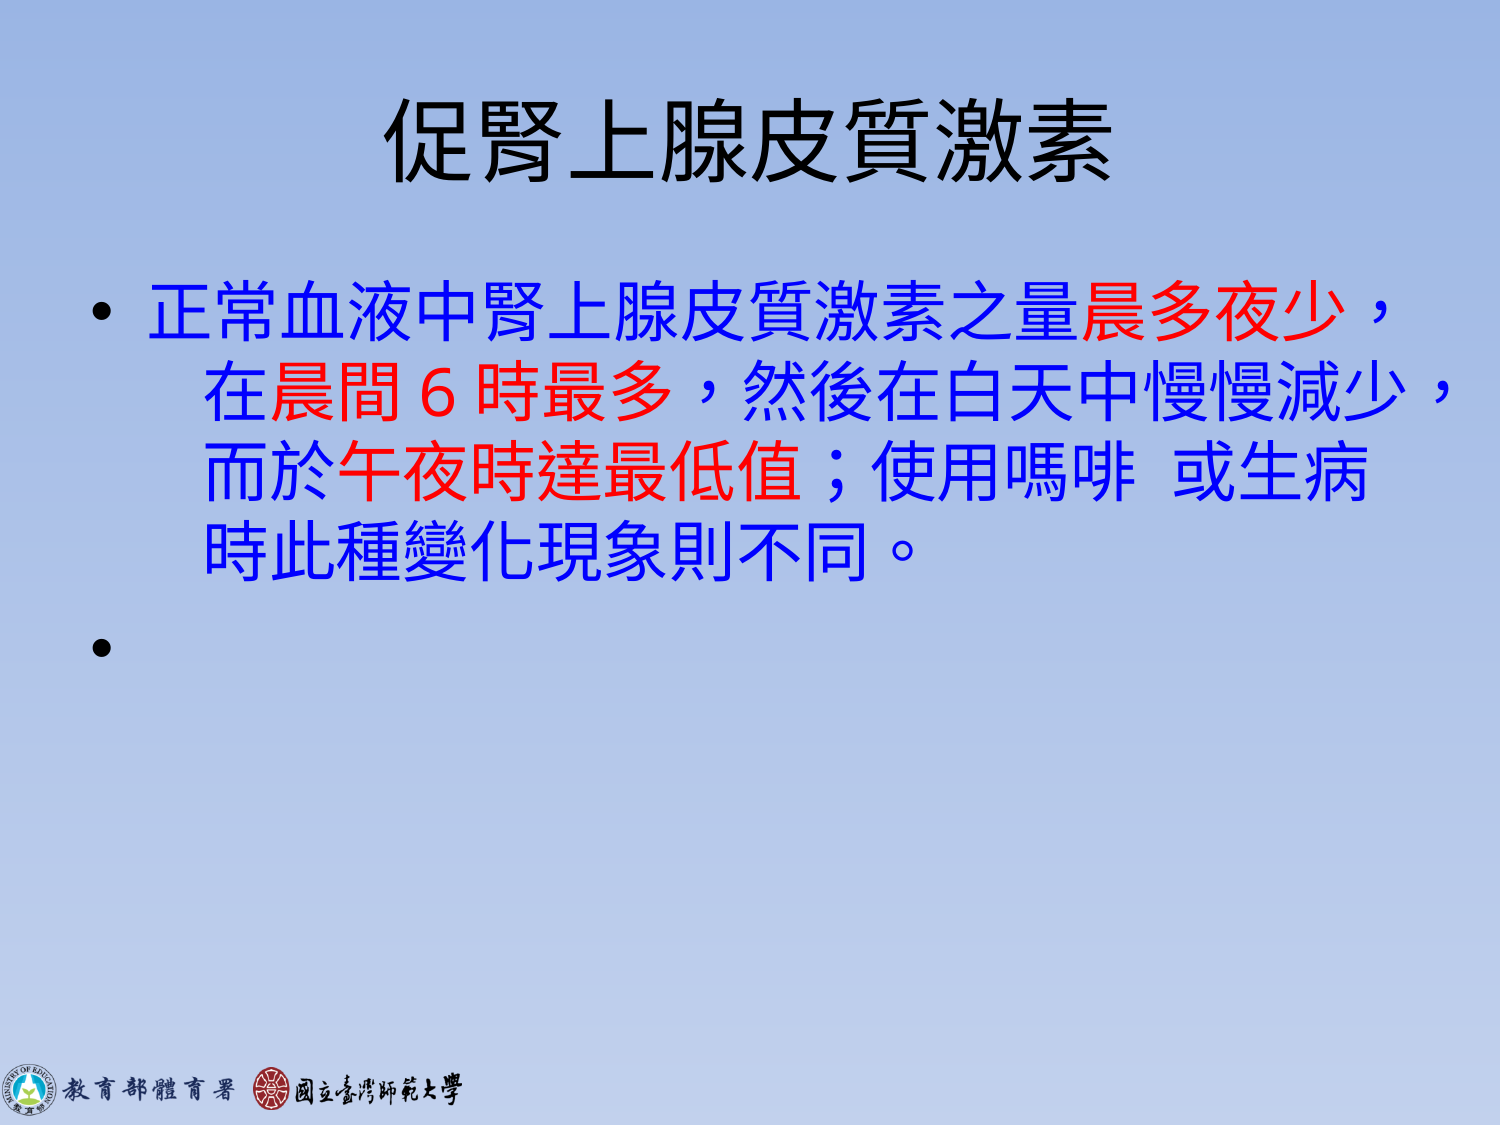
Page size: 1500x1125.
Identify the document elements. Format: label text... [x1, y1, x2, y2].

title 促腎上腺皮質激素 [75, 45, 1426, 233]
list 正常血液中腎上腺皮質激素之量晨多夜少，在晨間6時最多，然後在白天中慢慢減少，而於午夜時達最低值；使用嗎啡 或生病時此種變化現象則不同。 [75, 262, 1426, 1005]
